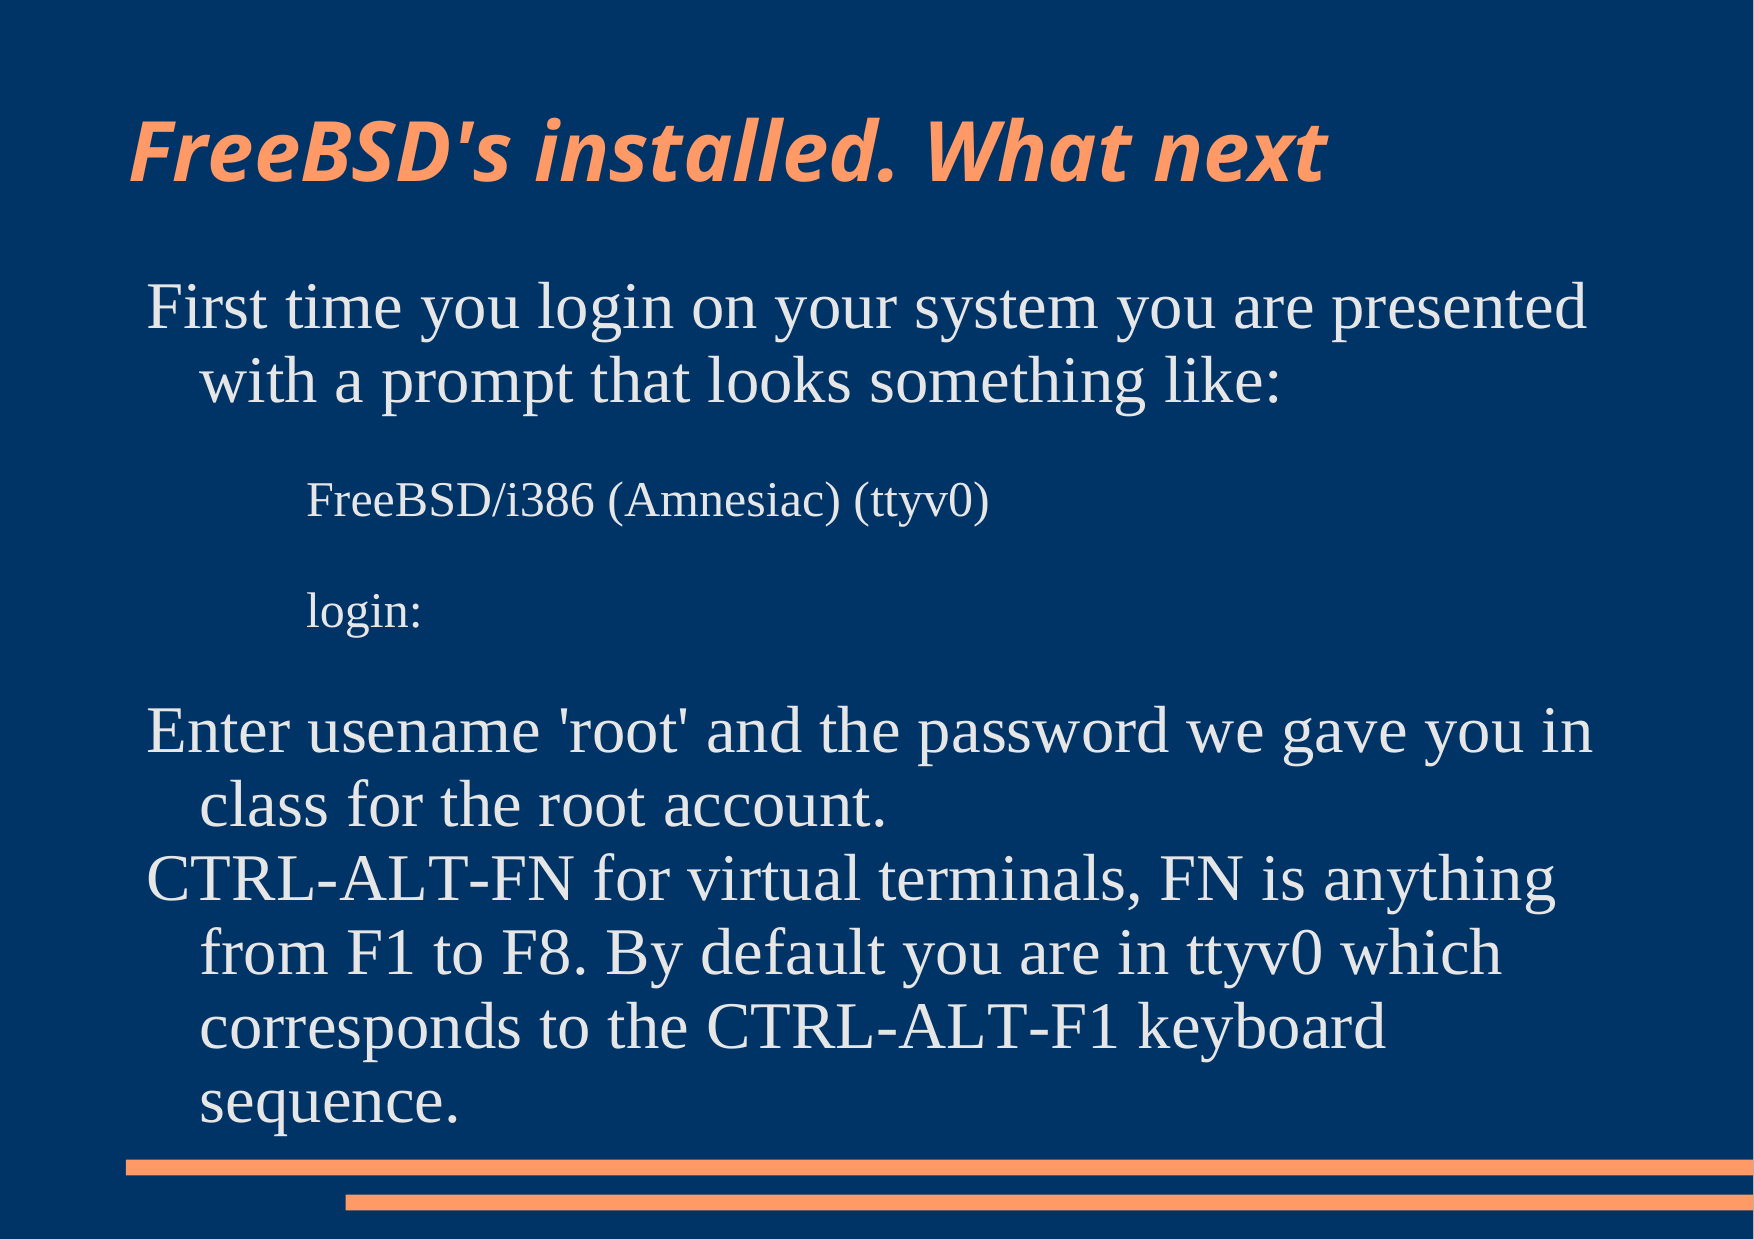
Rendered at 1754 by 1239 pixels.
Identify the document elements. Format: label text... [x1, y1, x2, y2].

list First time you login on your system you are presented with a prompt that looks something like: FreeBSD/i386 (Amnesiac) (ttyv0) login: Enter usename 'root' and the password we gave you in class for the root account. CTRL-ALT-FN for virtual terminals, FN is anything from F1 to F8. By default you are in ttyv0 which corresponds to the CTRL-ALT-F1 keyboard sequence. [128, 268, 1655, 1143]
title FreeBSD's installed. What next [128, 46, 1627, 253]
